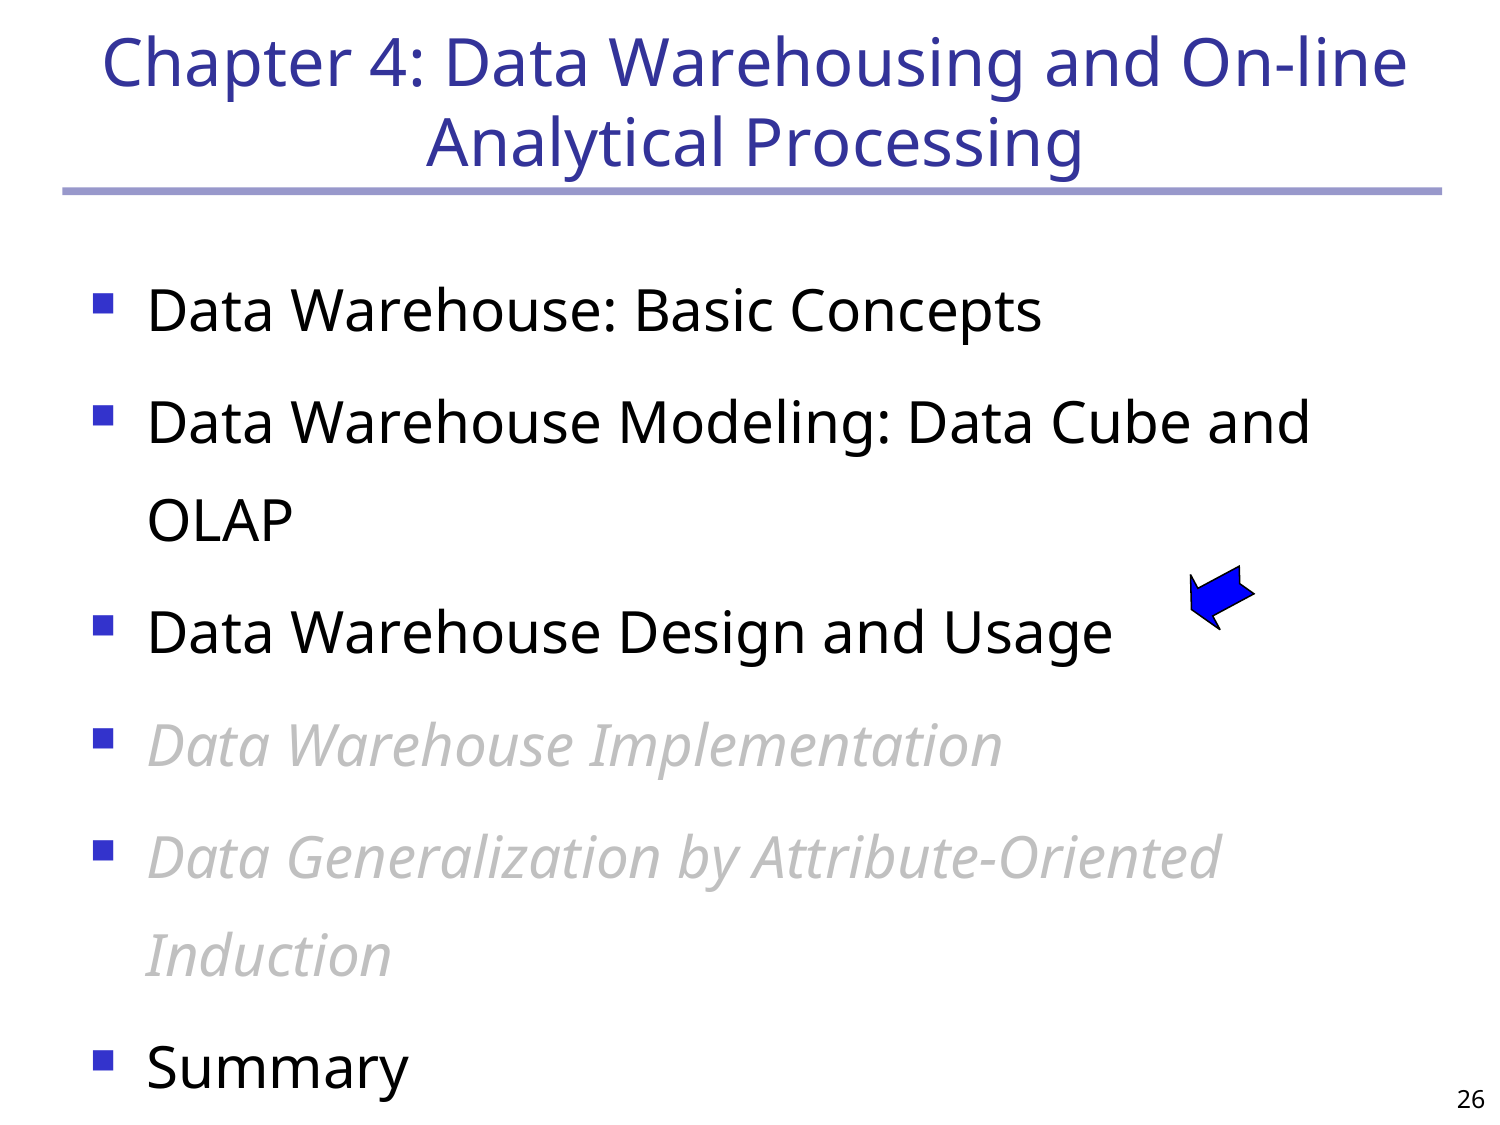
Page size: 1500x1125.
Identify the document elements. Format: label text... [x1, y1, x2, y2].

text_box <number> [1187, 1050, 1500, 1125]
title Chapter 4: Data Warehousing and On-line Analytical Processing [0, 12, 1500, 188]
list Data Warehouse: Basic Concepts Data Warehouse Modeling: Data Cube and OLAP Data Warehouse Design and Usage Data Warehouse Implementation Data Generalization by Attribute-Oriented Induction Summary [74, 237, 1450, 1110]
text_box [1190, 566, 1254, 630]
